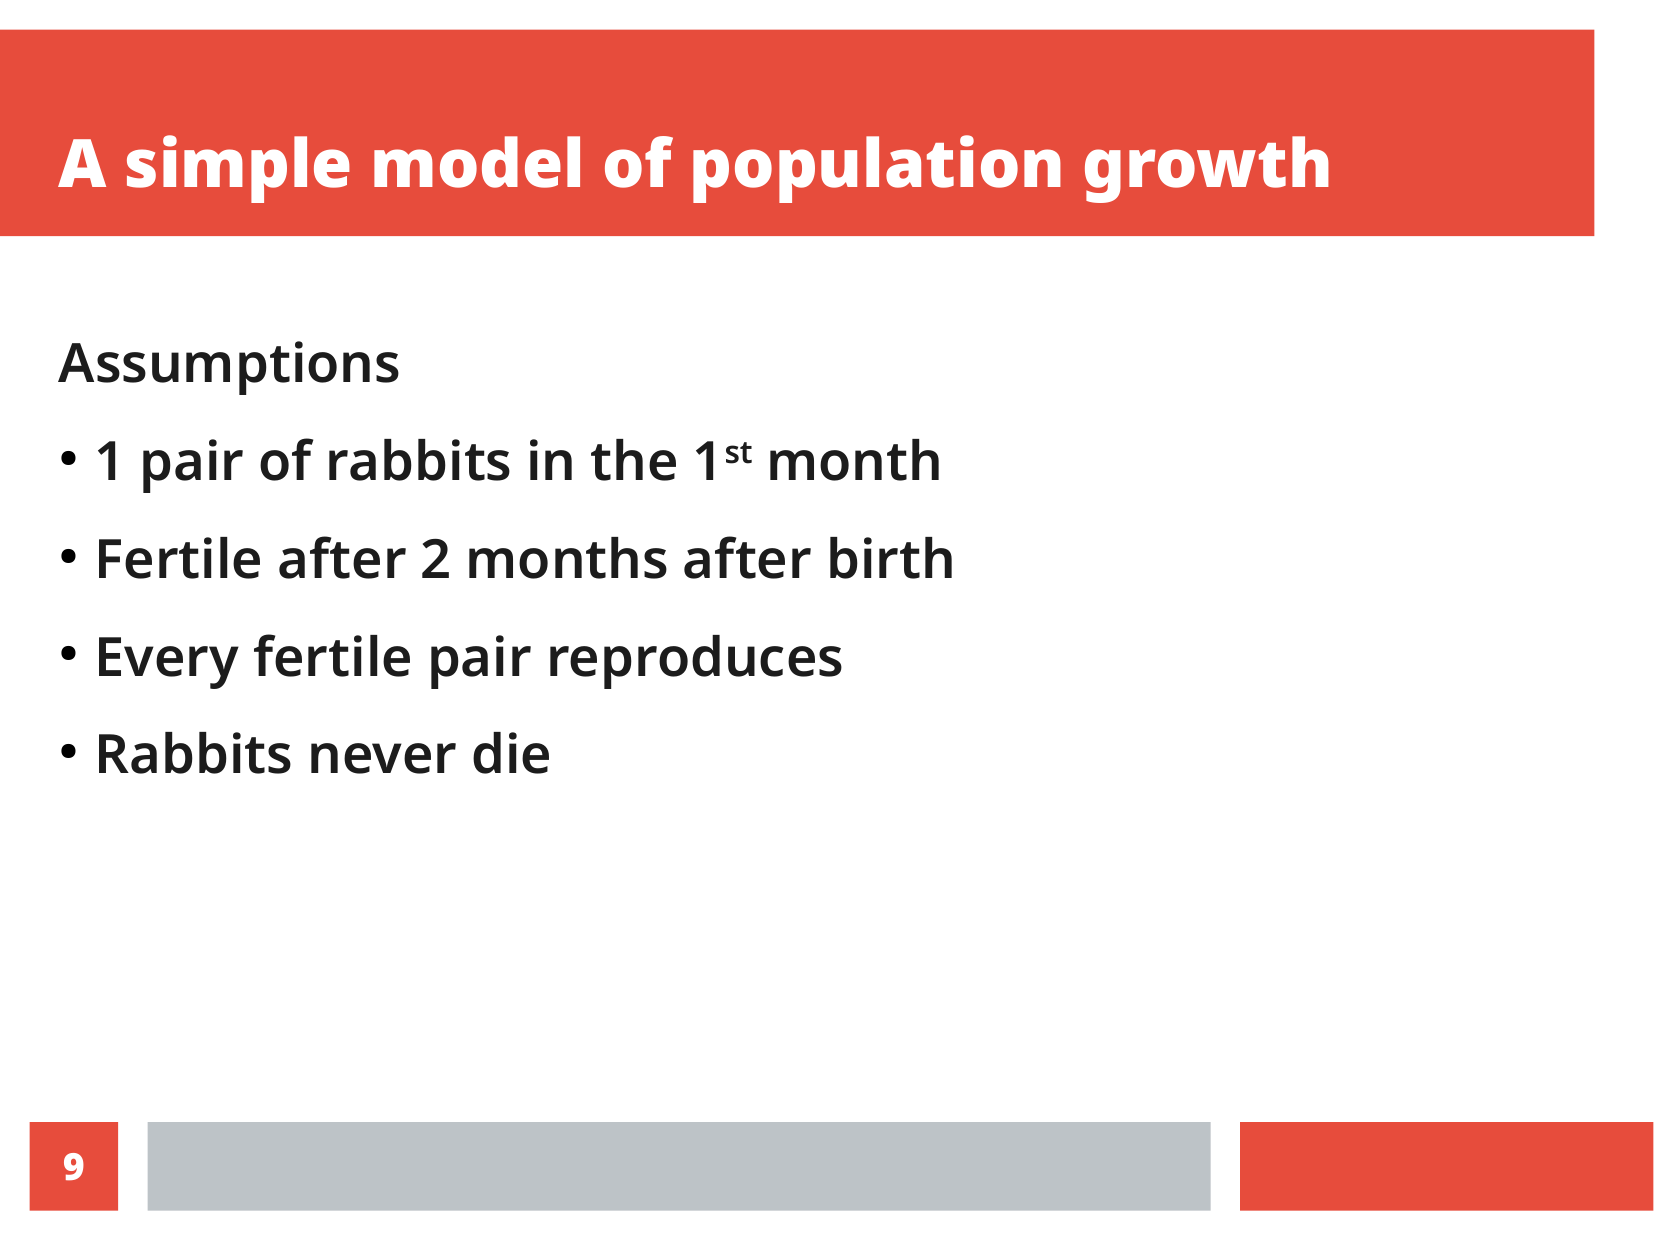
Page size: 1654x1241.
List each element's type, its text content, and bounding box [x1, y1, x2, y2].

list Assumptions 1 pair of rabbits in the 1st month Fertile after 2 months after birth Every fertile pair reproduces Rabbits never die [59, 324, 1565, 1093]
title A simple model of population growth [59, 59, 1595, 207]
